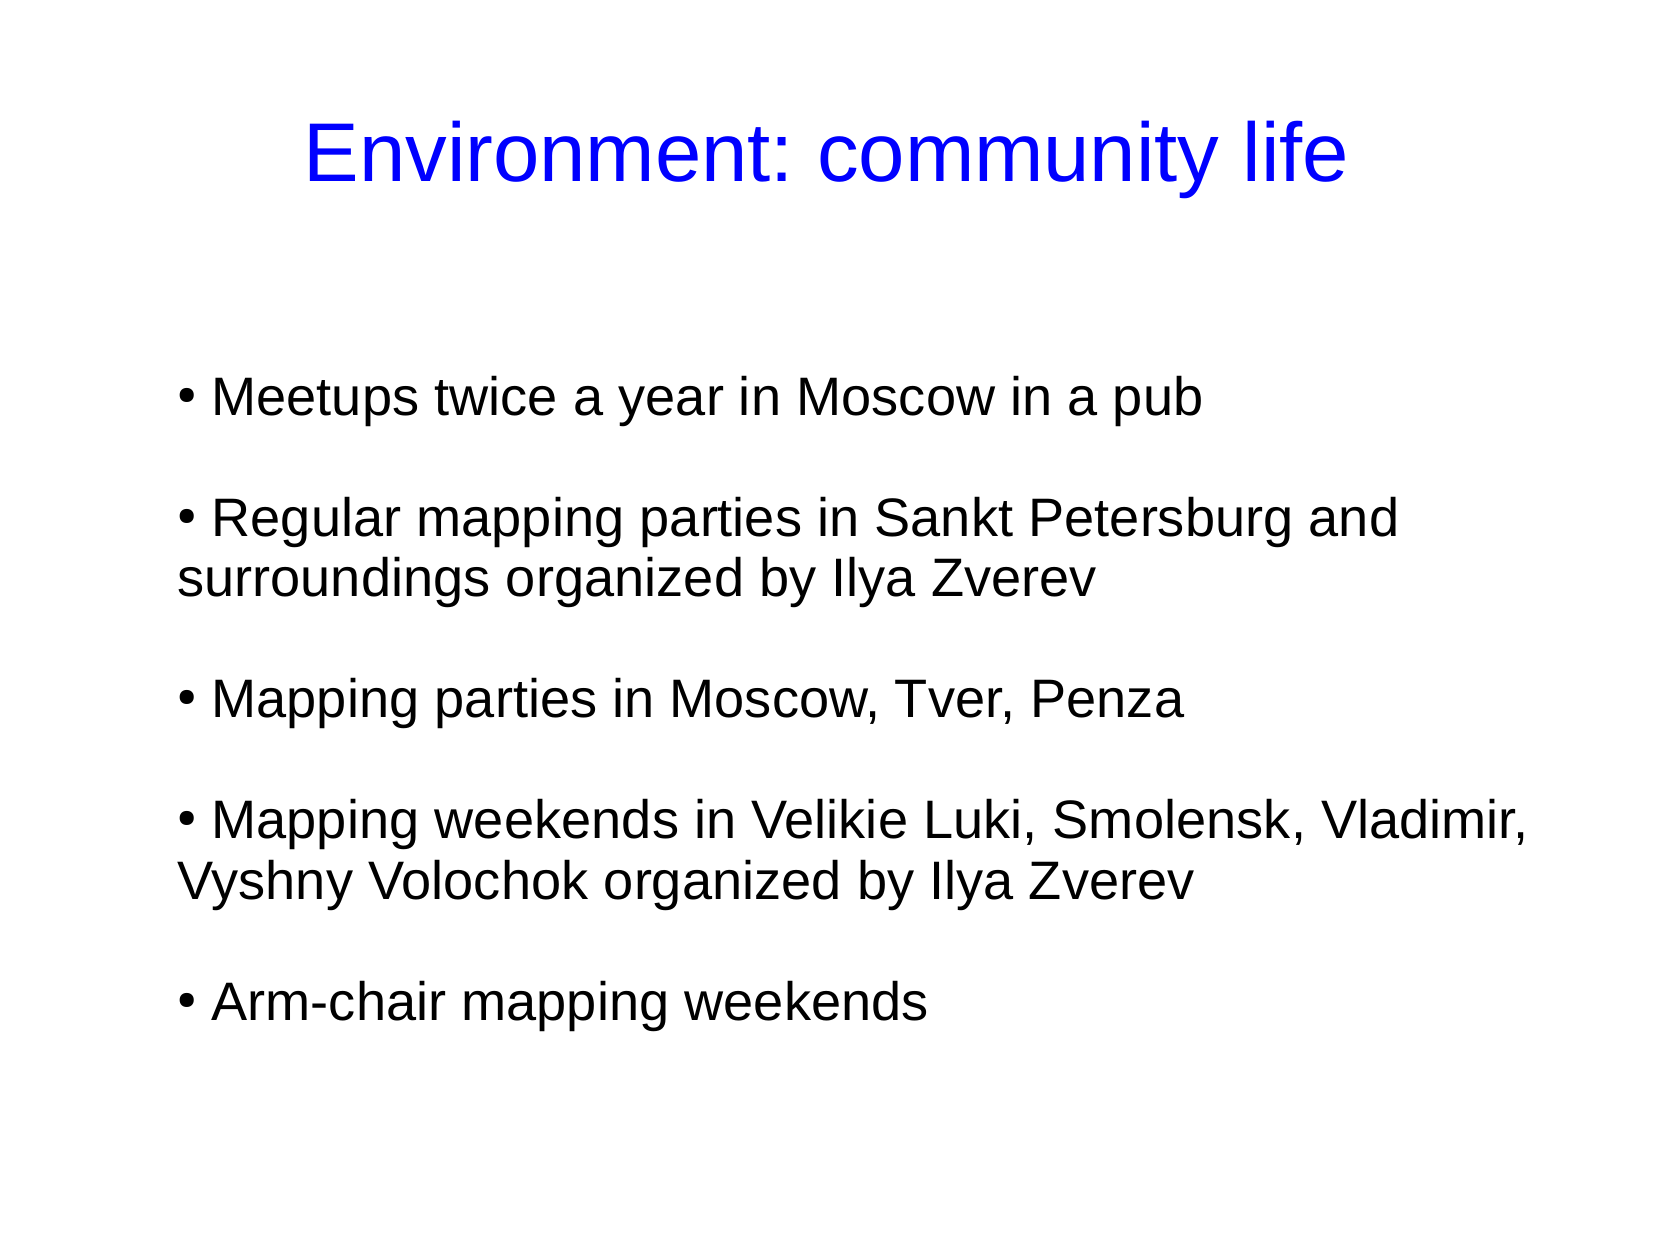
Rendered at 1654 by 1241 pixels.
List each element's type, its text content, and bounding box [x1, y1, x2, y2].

text_box Meetups twice a year in Moscow in a pub Regular mapping parties in Sankt Petersburg and surroundings organized by Ilya Zverev Mapping parties in Moscow, Tver, Penza Mapping weekends in Velikie Luki, Smolensk, Vladimir, Vyshny Volochok organized by Ilya Zverev Arm-chair mapping weekends [177, 366, 1565, 1033]
title Environment: community life [82, 49, 1571, 257]
